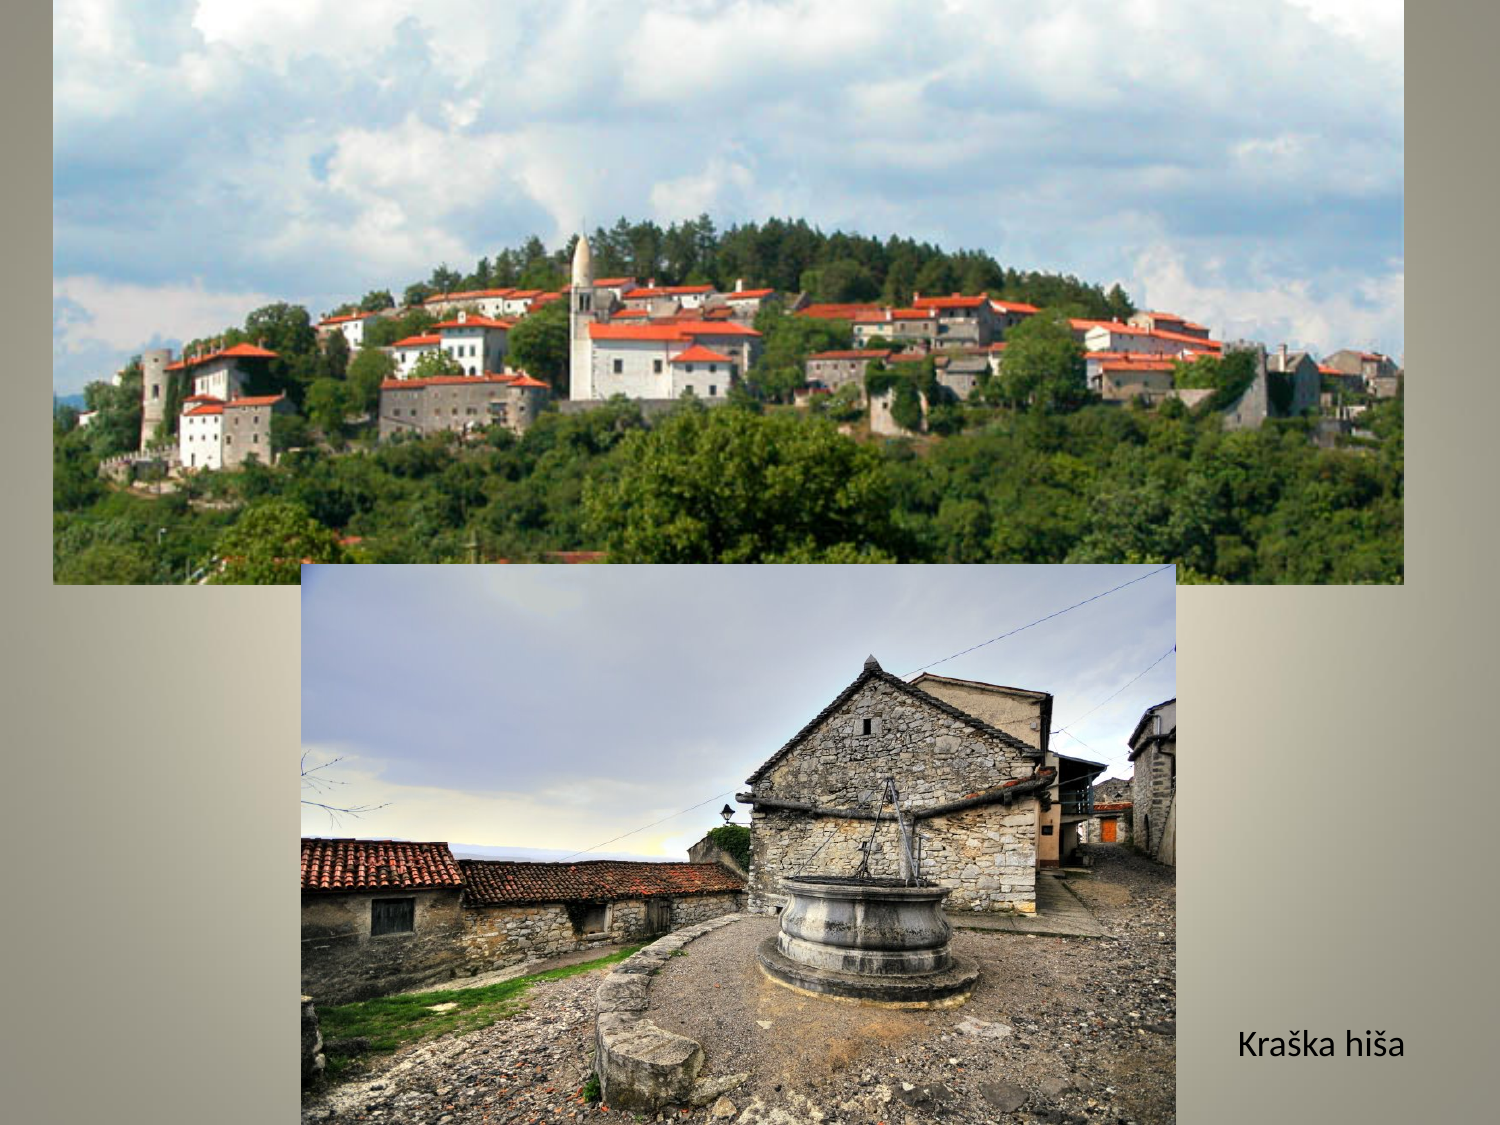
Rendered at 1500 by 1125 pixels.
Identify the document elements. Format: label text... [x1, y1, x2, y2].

text_box Kraška hiša [1223, 1011, 1421, 1072]
picture [0, 0, 1500, 1125]
